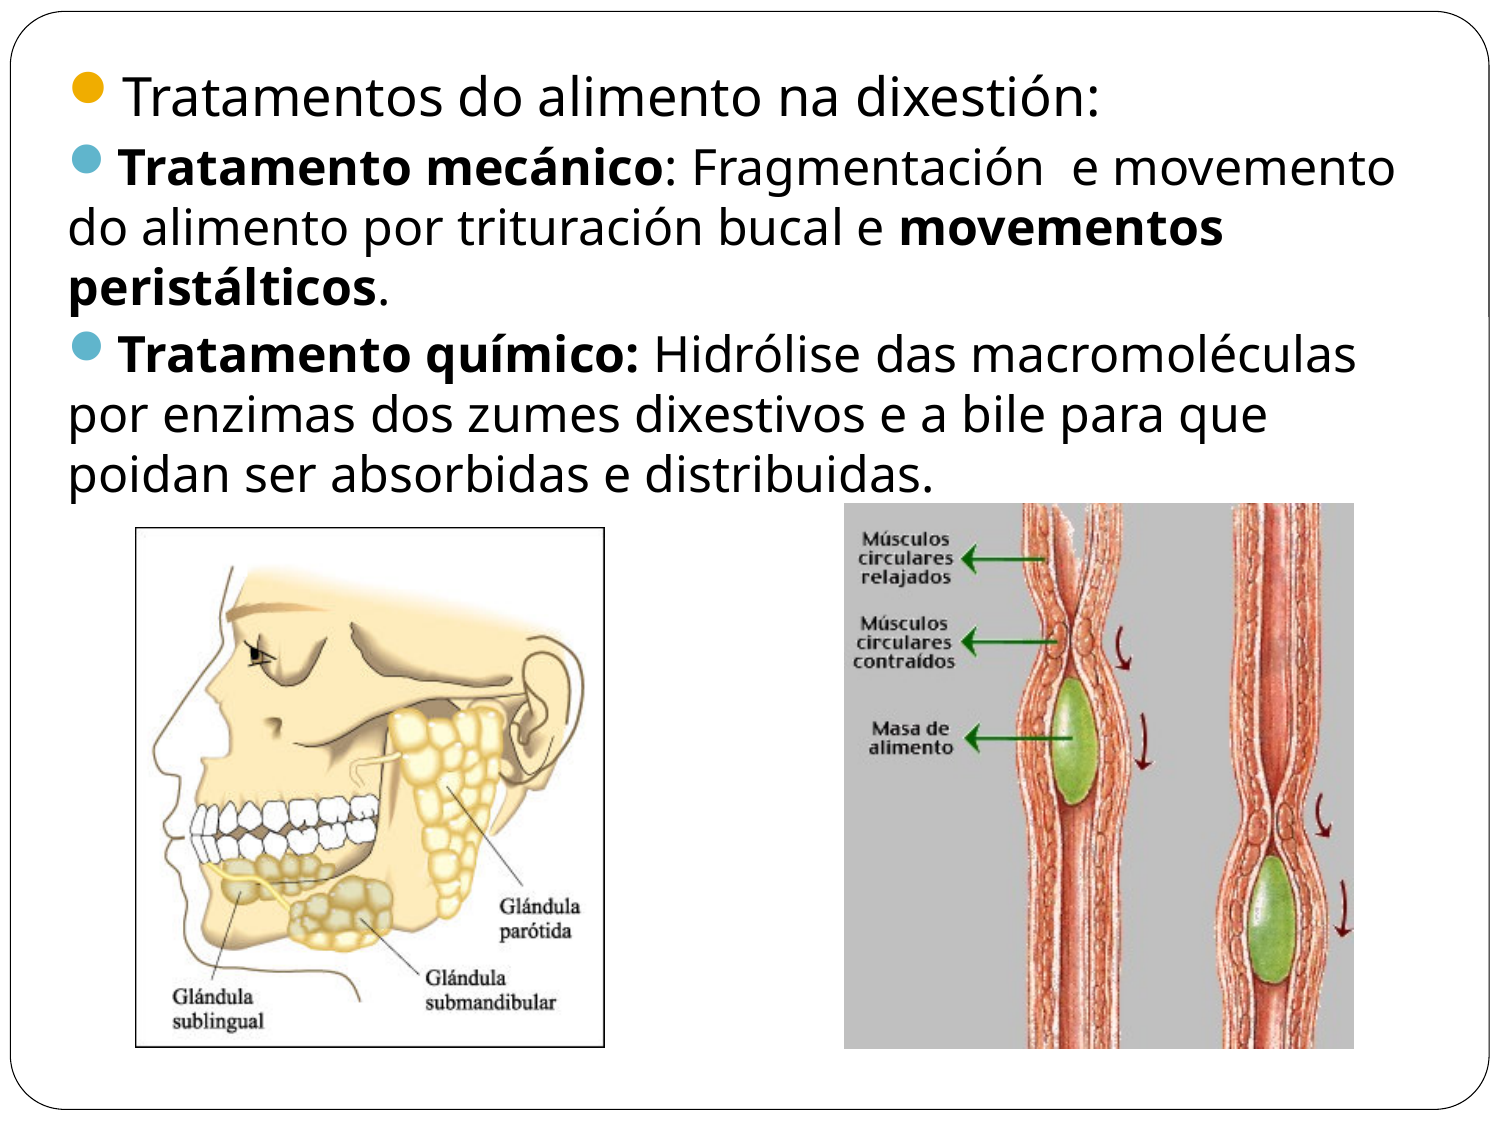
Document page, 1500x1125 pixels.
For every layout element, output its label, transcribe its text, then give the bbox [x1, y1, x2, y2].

picture [844, 503, 1354, 1049]
text_box Tratamentos do alimento na dixestión: Tratamento mecánico: Fragmentación e movemento do alimento por trituración bucal e movementos peristálticos. Tratamento químico: Hidrólise das macromoléculas por enzimas dos zumes dixestivos e a bile para que poidan ser absorbidas e distribuidas. [53, 54, 1426, 988]
picture [135, 527, 605, 1048]
